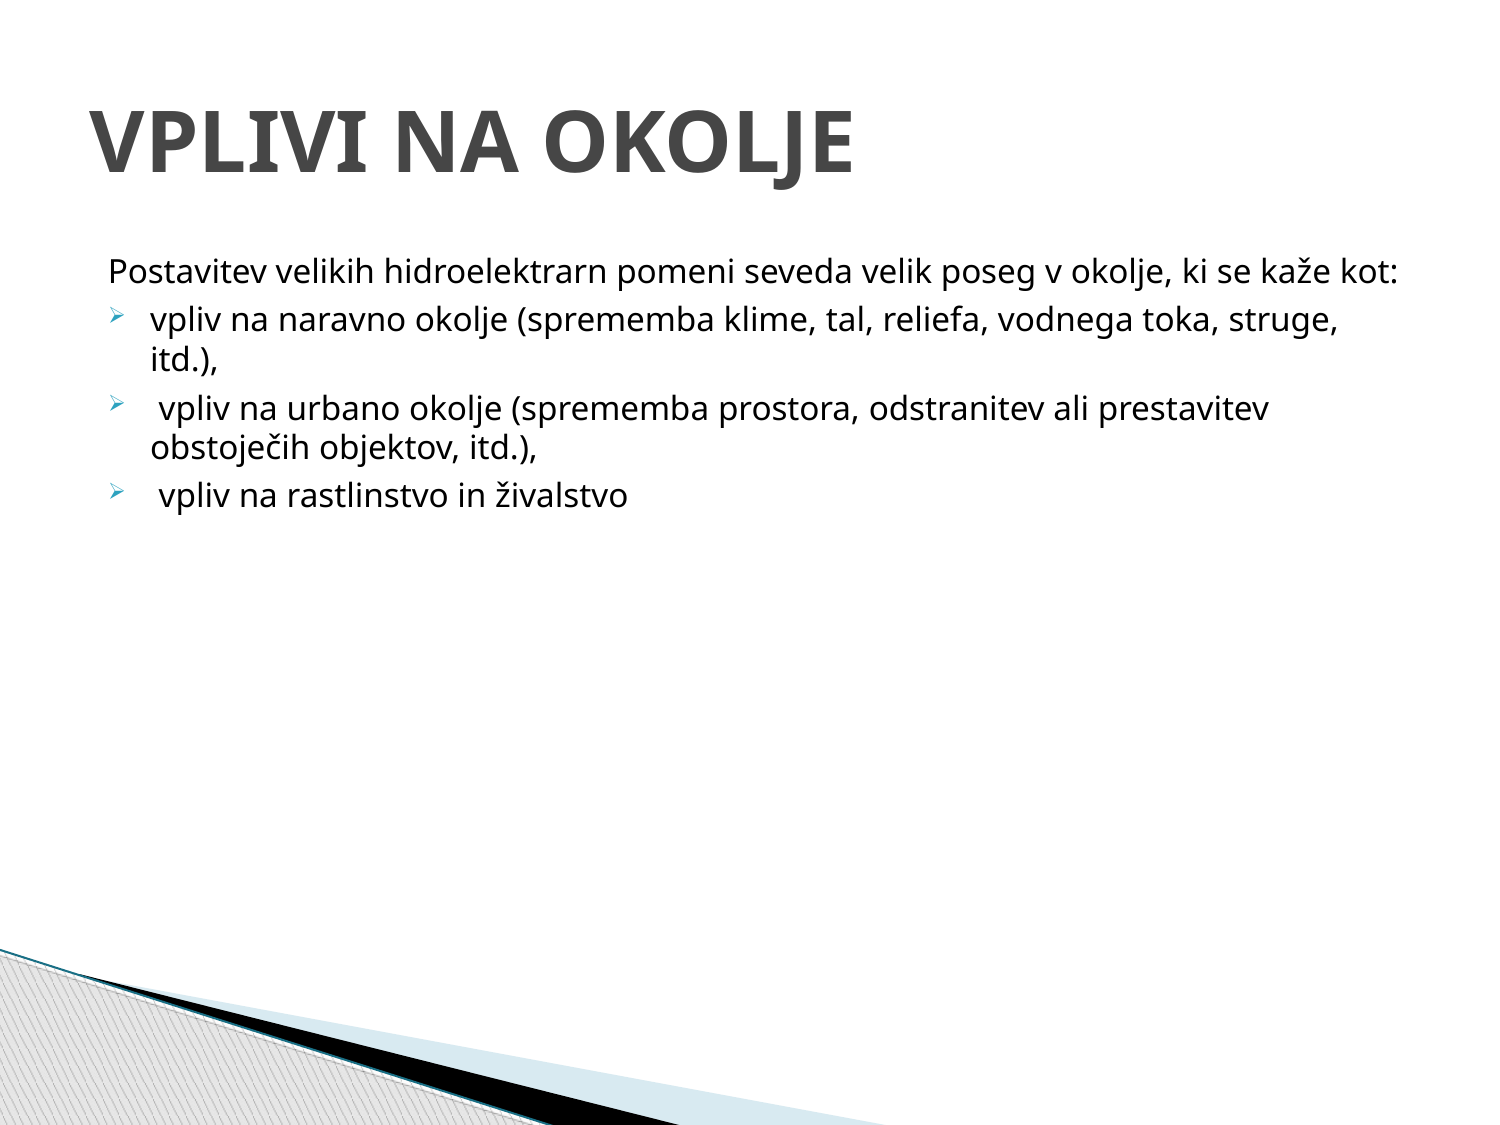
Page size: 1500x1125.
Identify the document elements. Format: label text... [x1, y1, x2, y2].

list Postavitev velikih hidroelektrarn pomeni seveda velik poseg v okolje, ki se kaže kot: vpliv na naravno okolje (sprememba klime, tal, reliefa, vodnega toka, struge, itd.), vpliv na urbano okolje (sprememba prostora, odstranitev ali prestavitev obstoječih objektov, itd.), vpliv na rastlinstvo in živalstvo [75, 242, 1425, 986]
title VPLIVI NA OKOLJE [75, 45, 1425, 233]
